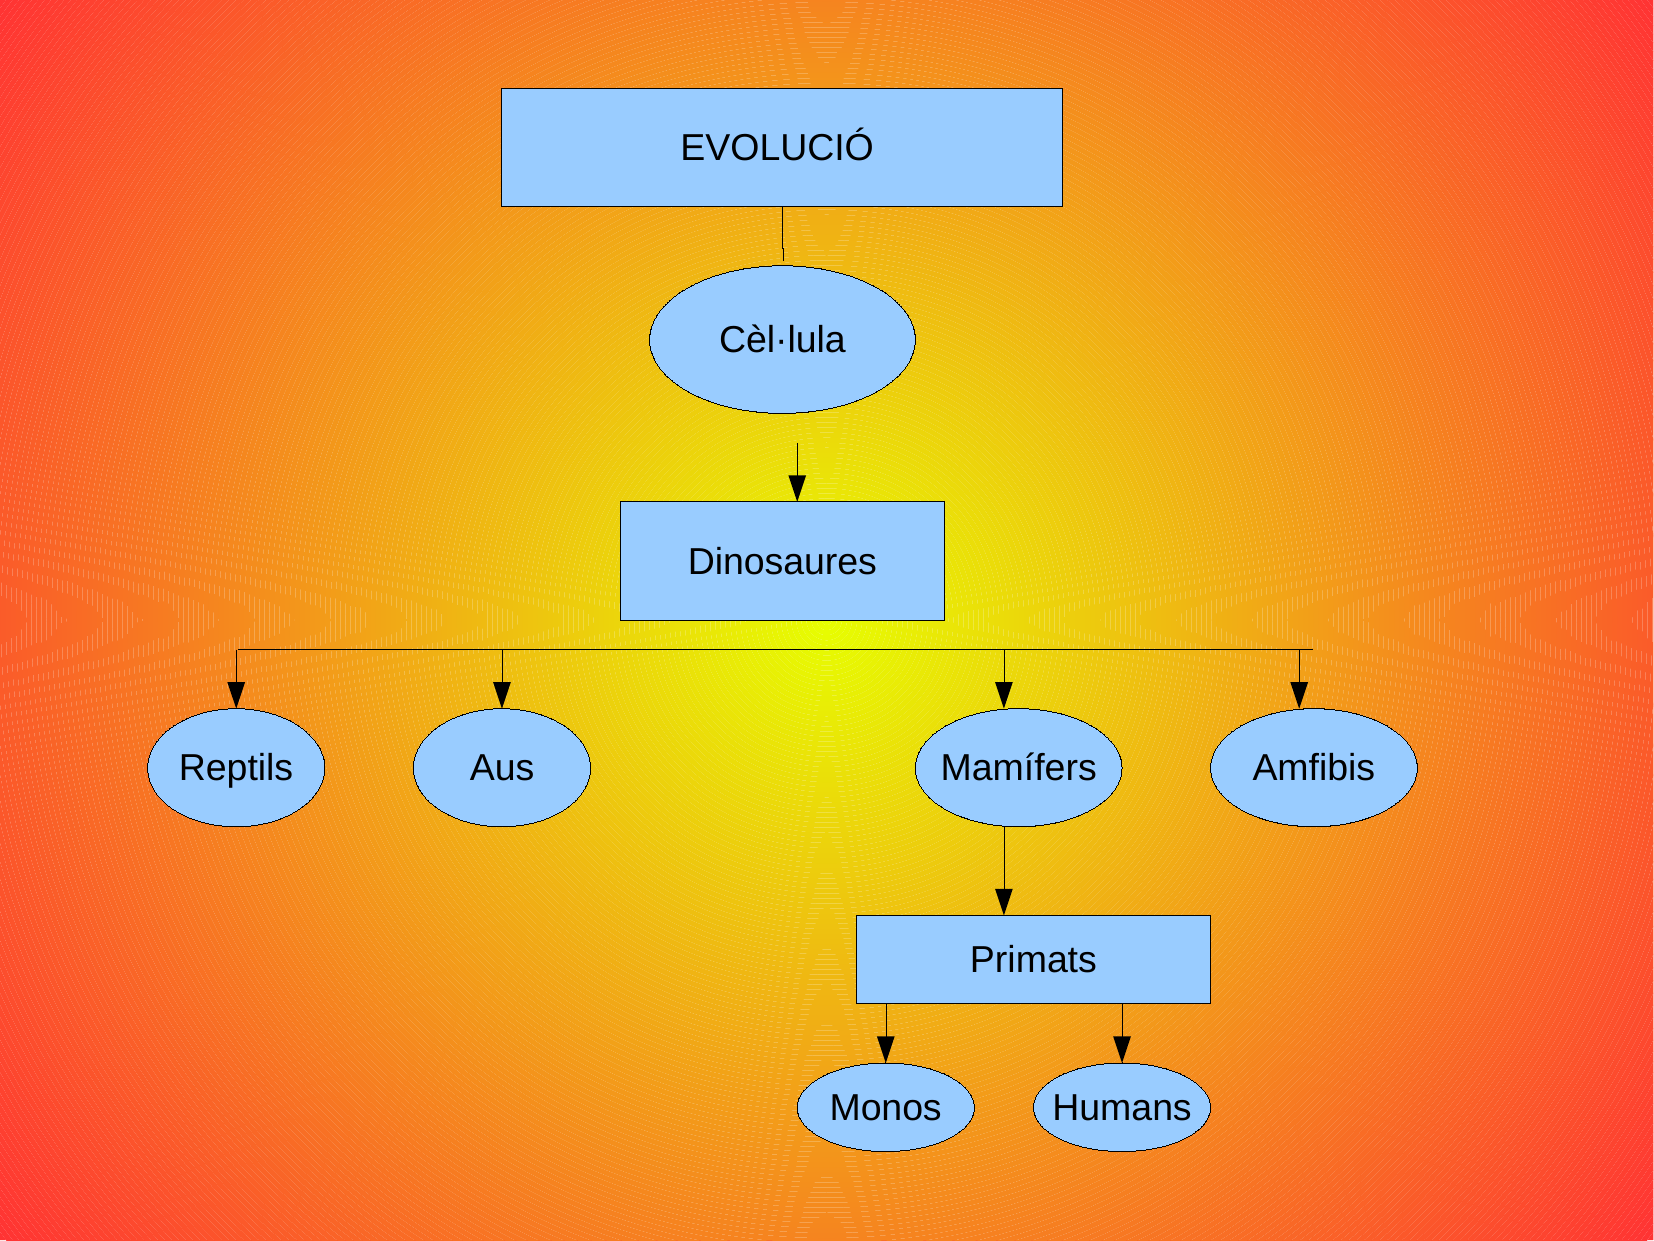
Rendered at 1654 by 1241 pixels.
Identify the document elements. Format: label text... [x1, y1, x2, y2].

text_box Monos [797, 1062, 975, 1152]
text_box Dinosaures [620, 501, 945, 621]
text_box Mamífers [915, 708, 1123, 827]
text_box Aus [413, 708, 591, 827]
text_box Primats [856, 915, 1211, 1004]
text_box Humans [1033, 1062, 1211, 1152]
text_box Cèl·lula [649, 265, 916, 414]
text_box Amfibis [1210, 708, 1418, 827]
text_box Reptils [147, 708, 325, 827]
text_box EVOLUCIÓ [501, 88, 1063, 207]
